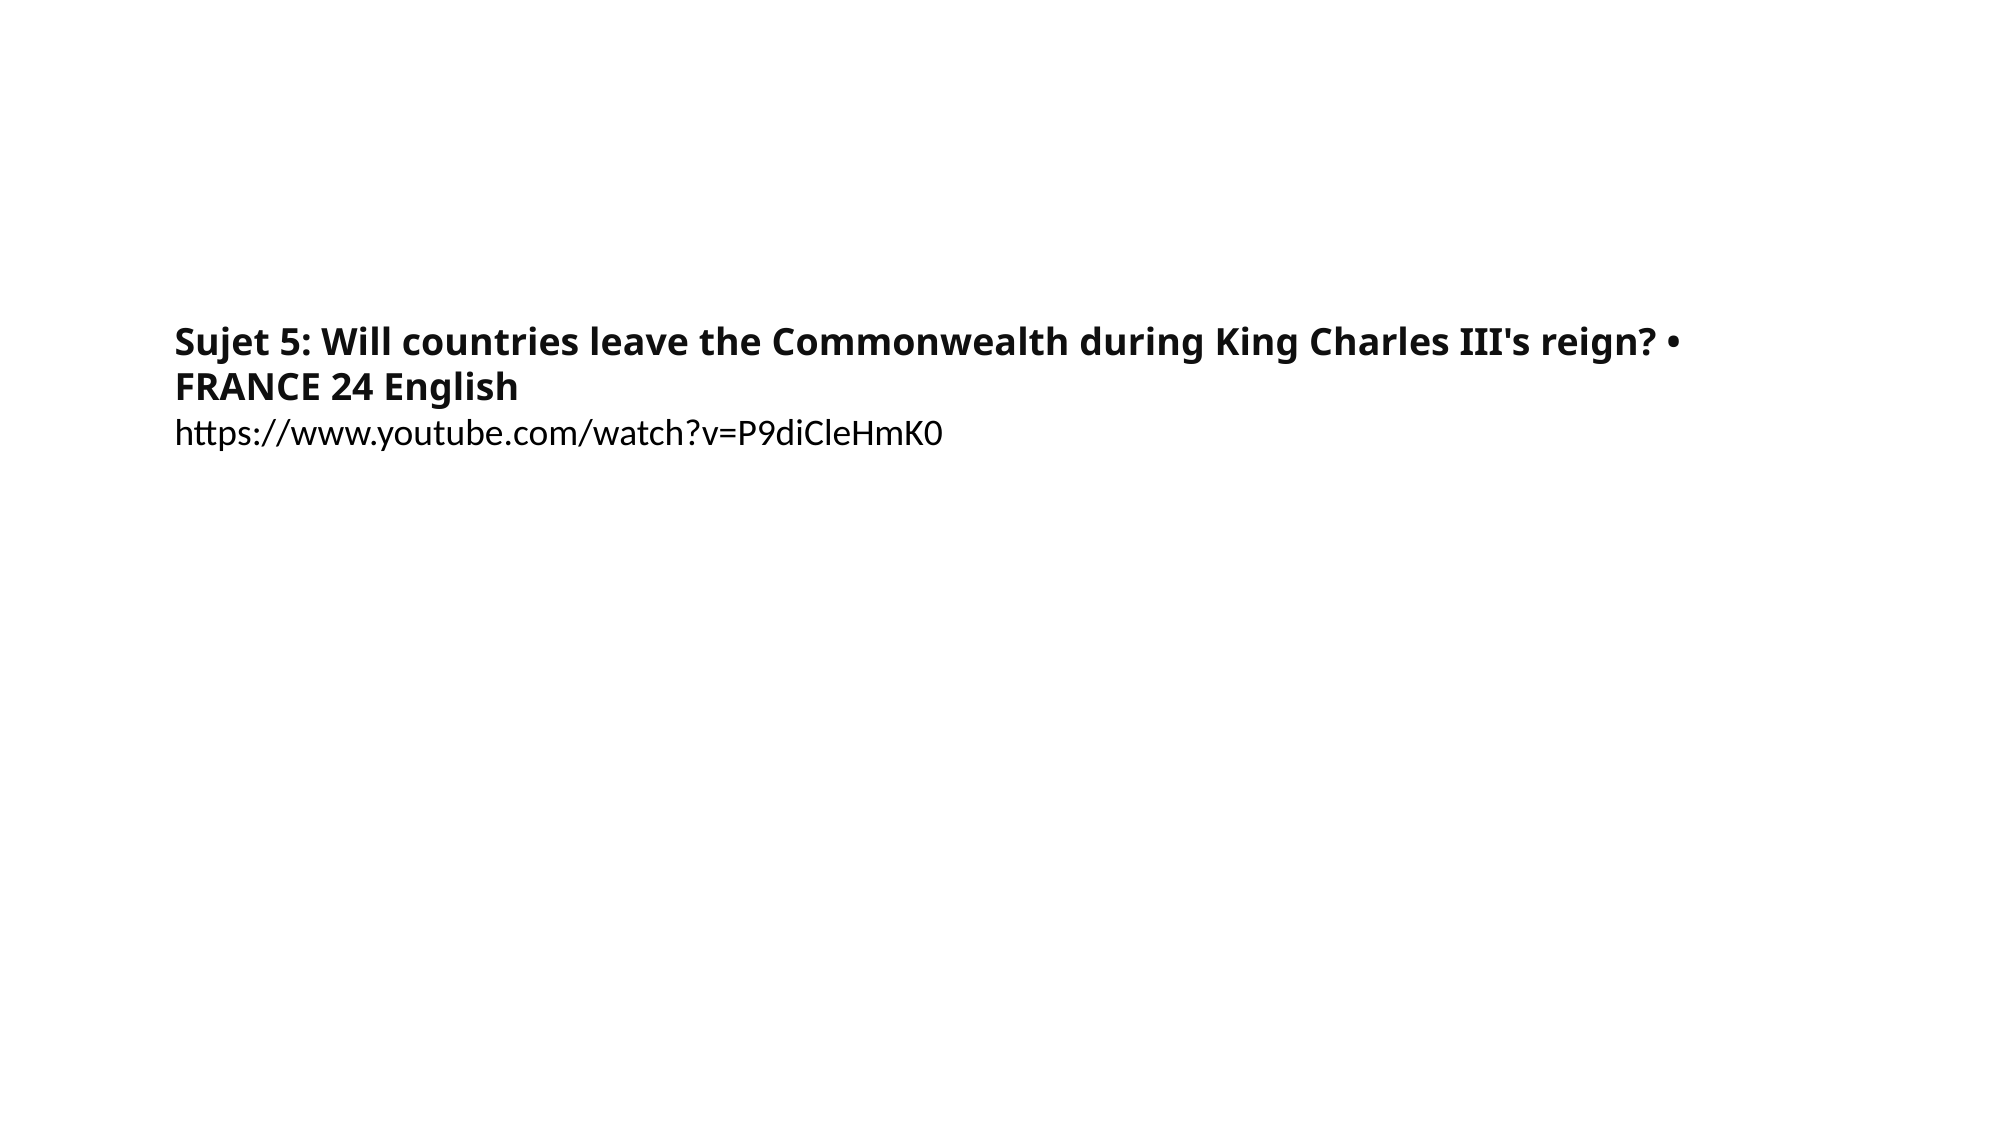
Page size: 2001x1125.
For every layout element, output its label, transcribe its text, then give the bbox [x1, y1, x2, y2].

text_box Sujet 5: Will countries leave the Commonwealth during King Charles III's reign? • FRANCE 24 English https://www.youtube.com/watch?v=P9diCleHmK0 [159, 310, 1705, 508]
